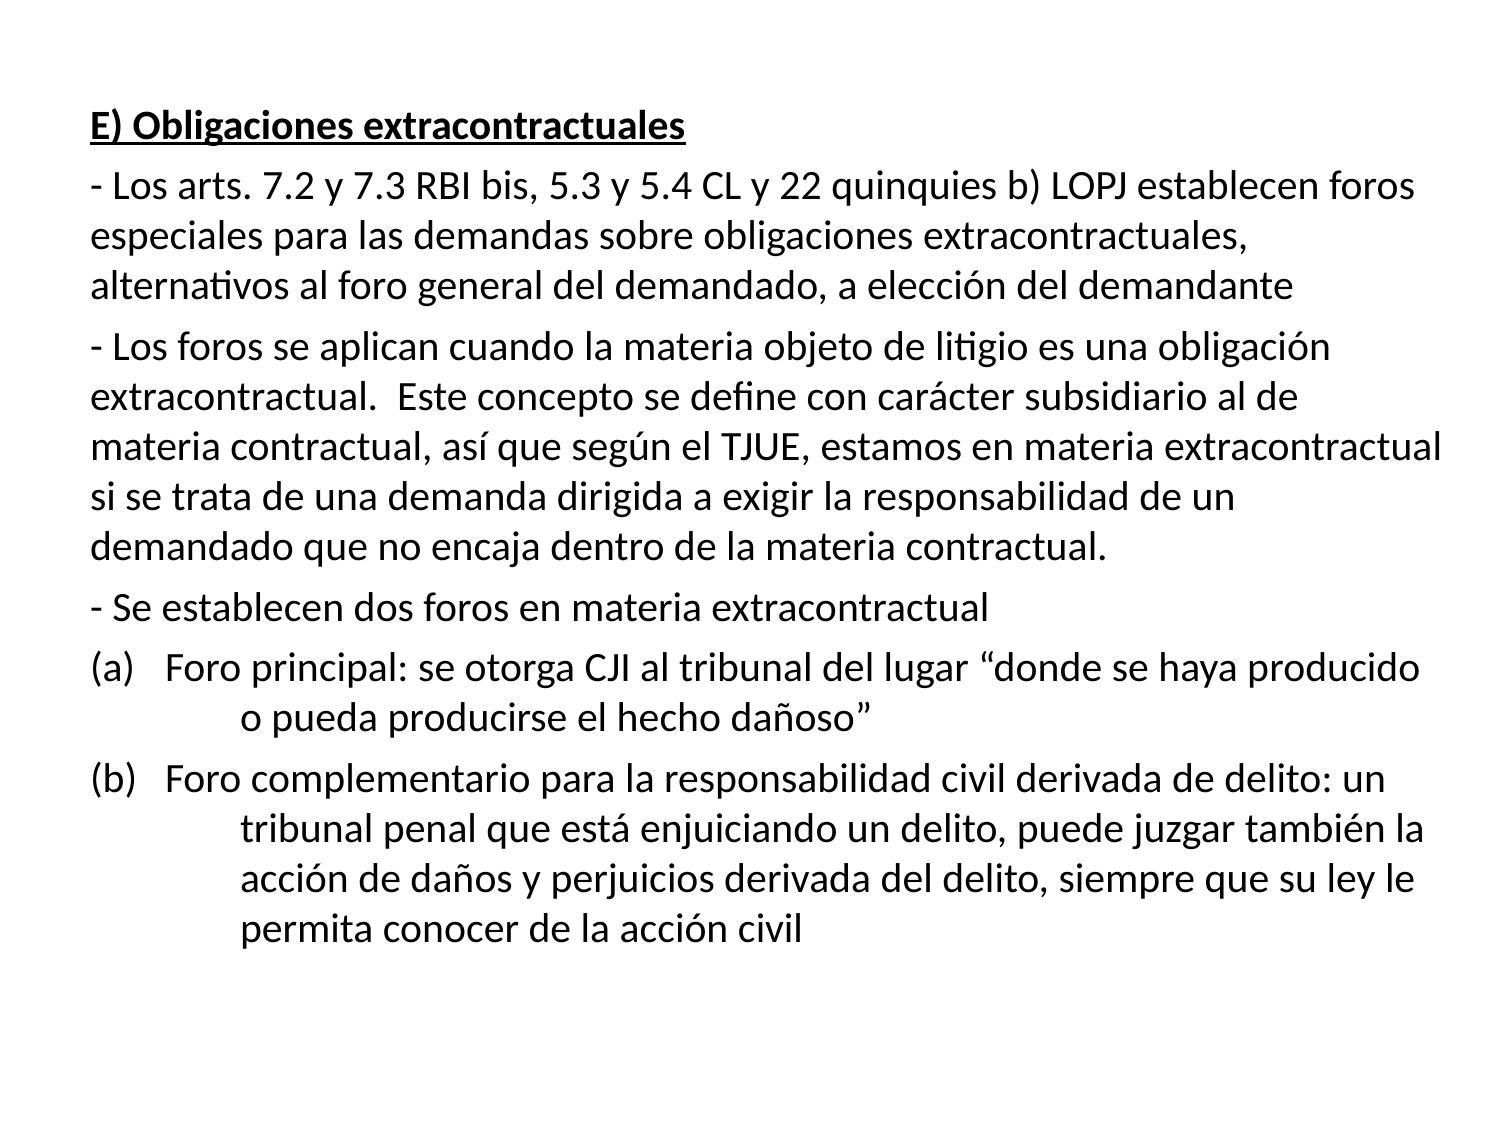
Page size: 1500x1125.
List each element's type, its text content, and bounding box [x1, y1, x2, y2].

list E) Obligaciones extracontractuales - Los arts. 7.2 y 7.3 RBI bis, 5.3 y 5.4 CL y 22 quinquies b) LOPJ establecen foros especiales para las demandas sobre obligaciones extracontractuales, alternativos al foro general del demandado, a elección del demandante - Los foros se aplican cuando la materia objeto de litigio es una obligación extracontractual. Este concepto se define con carácter subsidiario al de materia contractual, así que según el TJUE, estamos en materia extracontractual si se trata de una demanda dirigida a exigir la responsabilidad de un demandado que no encaja dentro de la materia contractual. - Se establecen dos foros en materia extracontractual Foro principal: se otorga CJI al tribunal del lugar “donde se haya producido o pueda producirse el hecho dañoso” Foro complementario para la responsabilidad civil derivada de delito: un tribunal penal que está enjuiciando un delito, puede juzgar también la acción de daños y perjuicios derivada del delito, siempre que su ley le permita conocer de la acción civil [75, 90, 1459, 1031]
